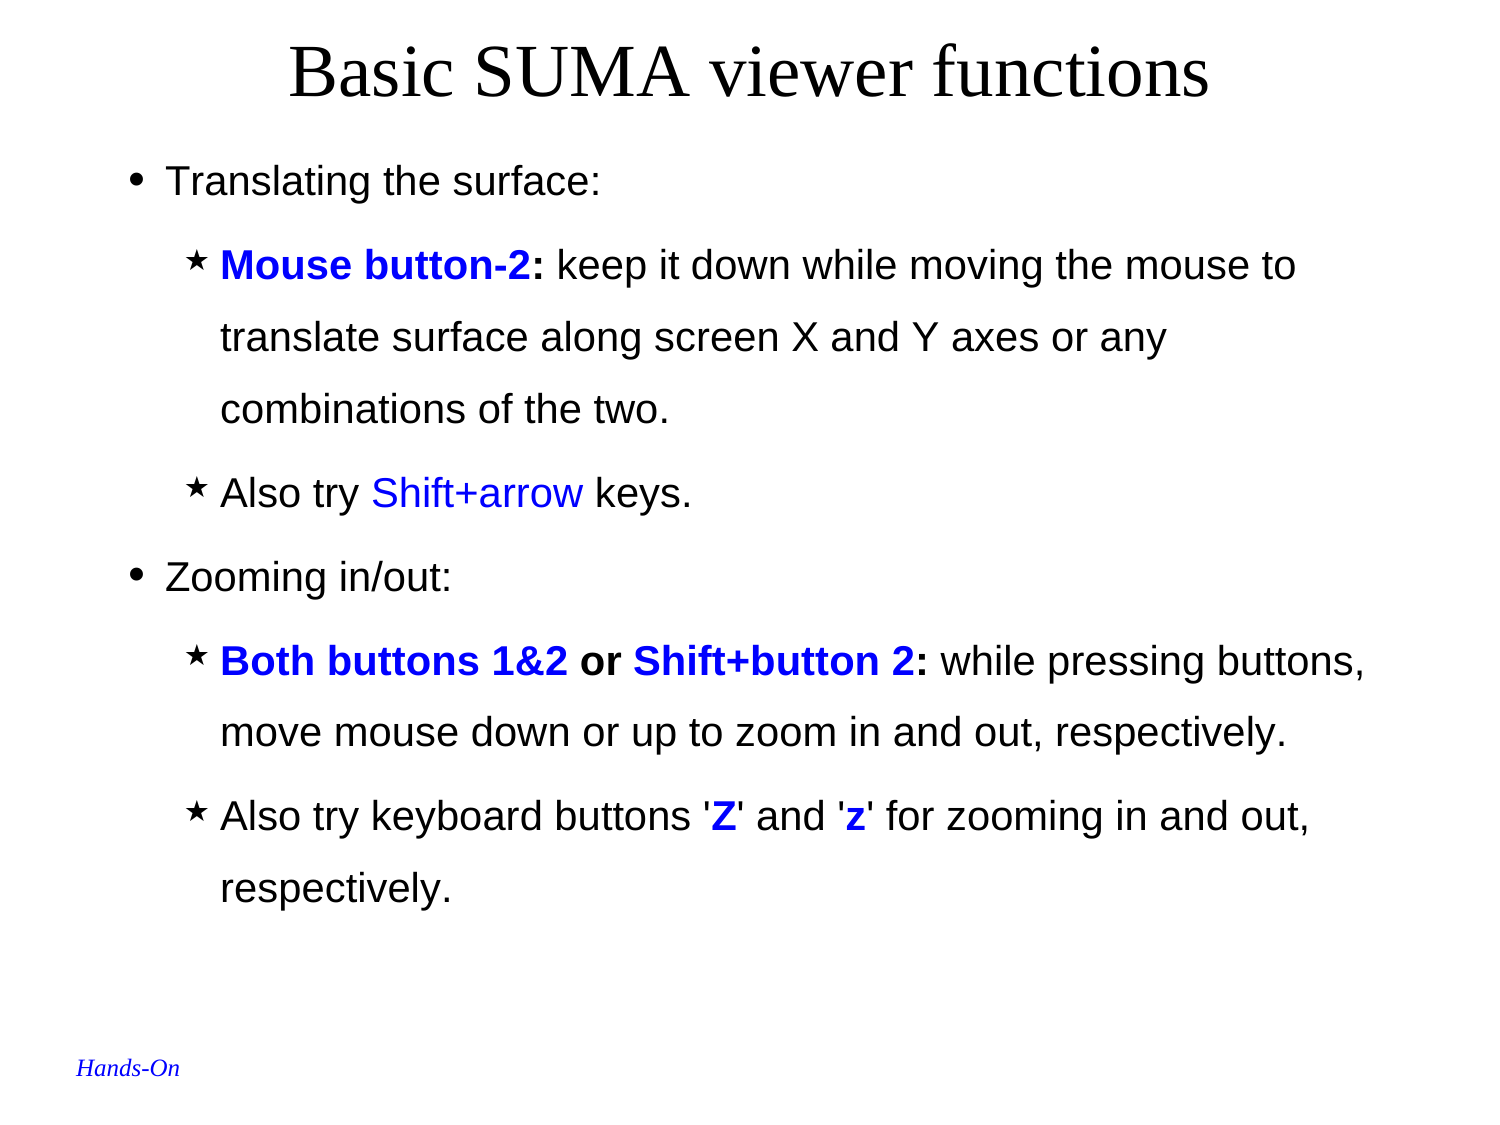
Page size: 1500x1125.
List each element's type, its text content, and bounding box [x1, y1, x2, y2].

list Translating the surface: Mouse button-2: keep it down while moving the mouse to translate surface along screen X and Y axes or any combinations of the two. Also try Shift+arrow keys. Zooming in/out: Both buttons 1&2 or Shift+button 2: while pressing buttons, move mouse down or up to zoom in and out, respectively. Also try keyboard buttons 'Z' and 'z' for zooming in and out, respectively. [112, 124, 1388, 1038]
title Basic SUMA viewer functions [112, 12, 1388, 124]
text_box Hands-On [61, 1044, 196, 1090]
